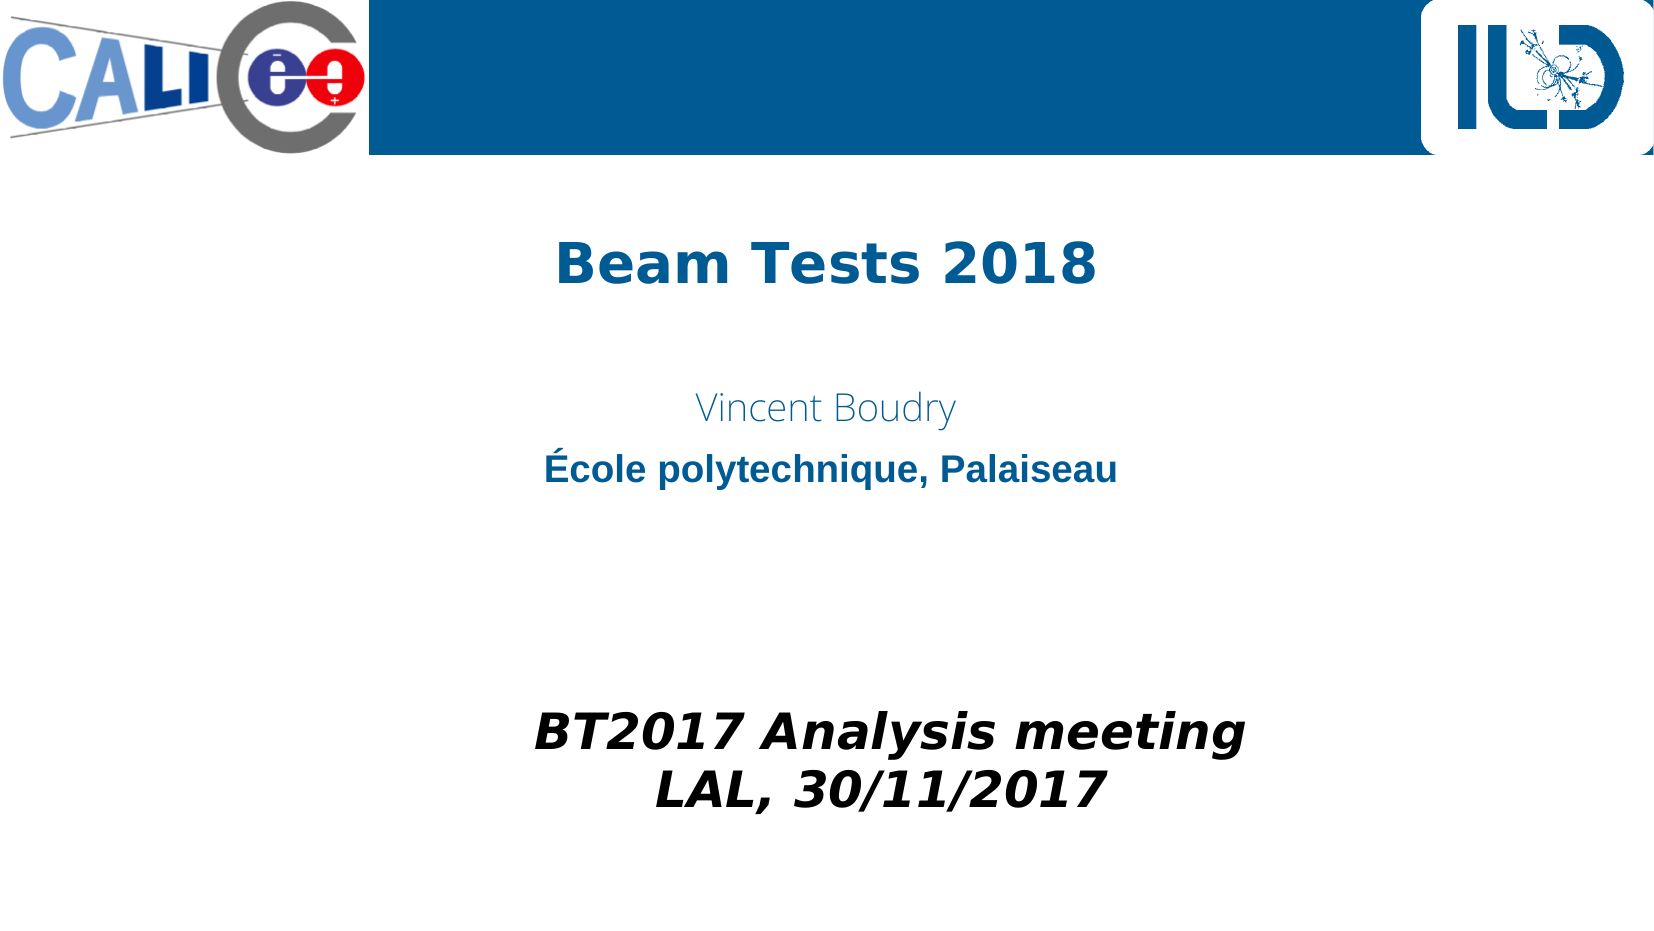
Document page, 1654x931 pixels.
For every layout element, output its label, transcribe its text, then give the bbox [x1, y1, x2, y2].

picture [0, 0, 369, 156]
picture [1421, 0, 1654, 155]
title Beam Tests 2018 [14, 163, 1639, 366]
subtitle BT2017 Analysis meeting LAL, 30/11/2017 [102, 440, 1638, 849]
text_box Vincent Boudry École polytechnique, Palaiseau [183, 379, 1480, 535]
